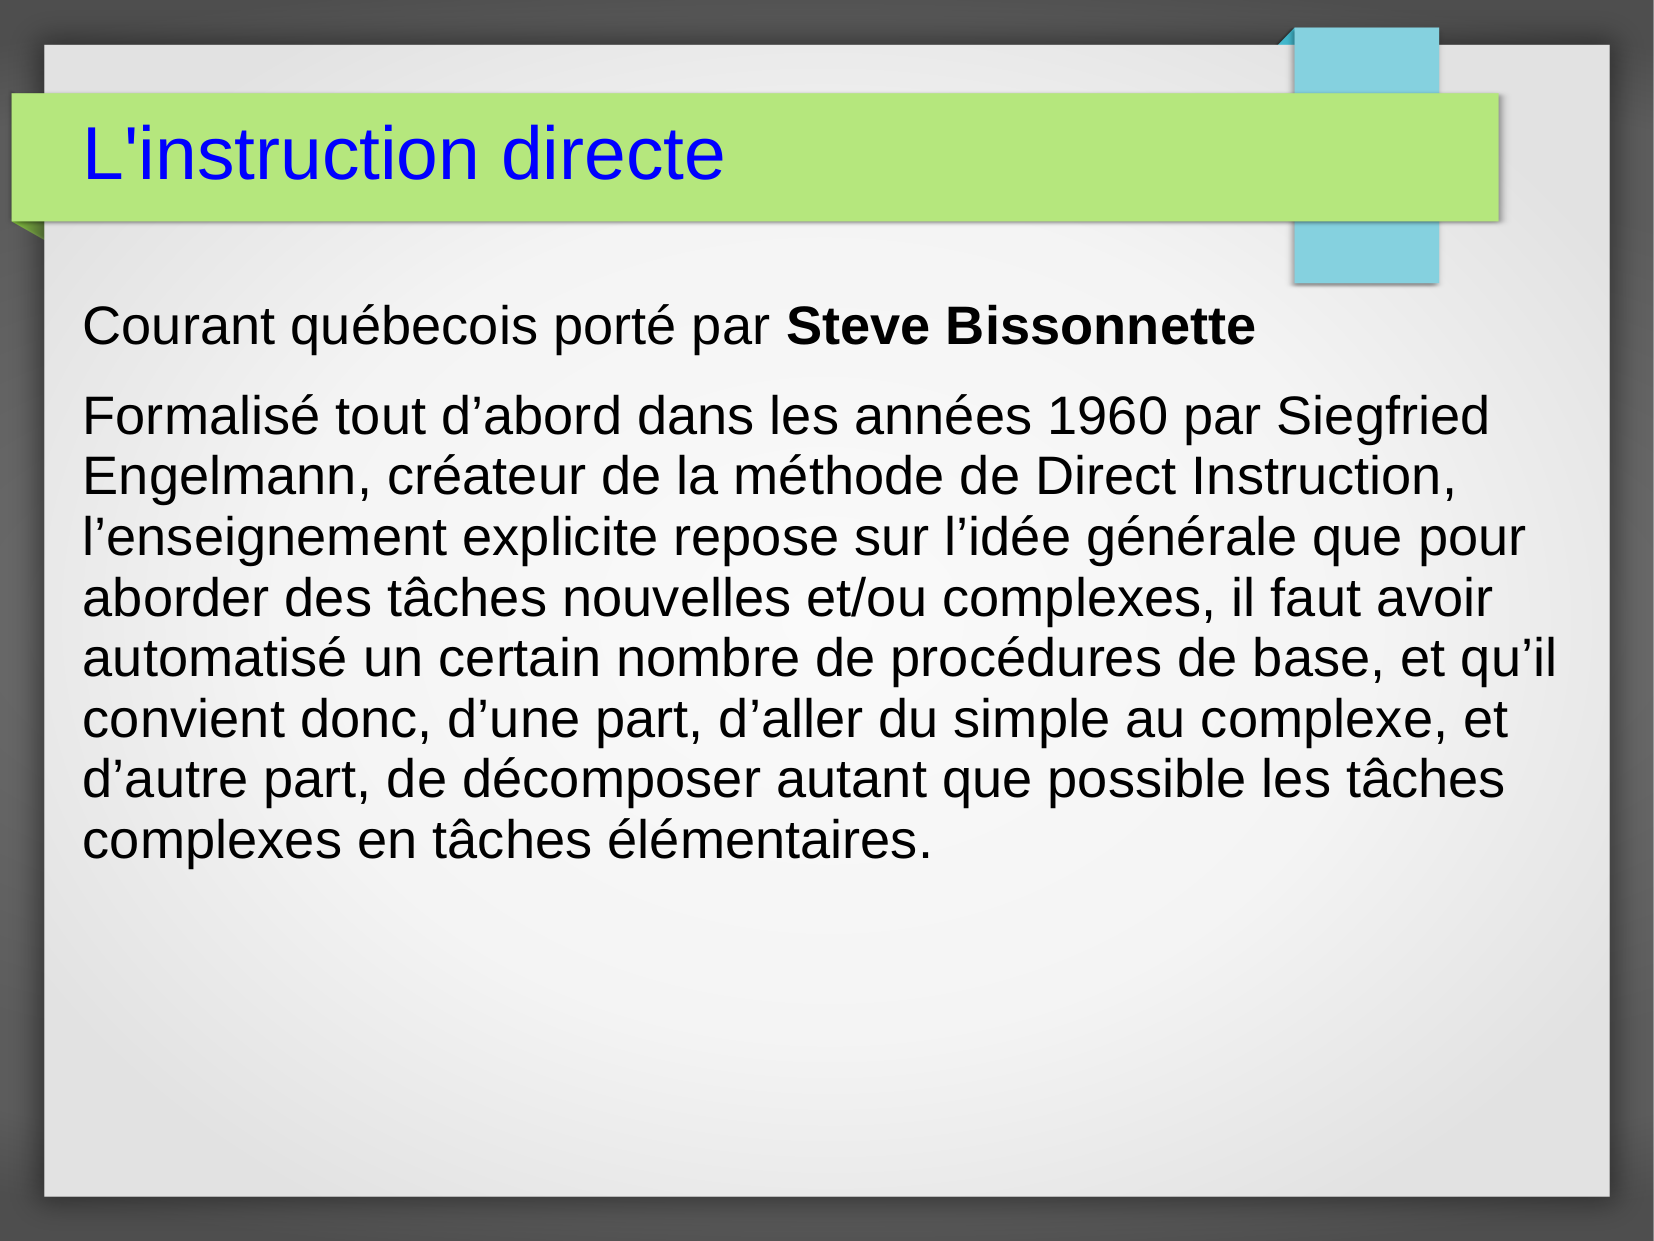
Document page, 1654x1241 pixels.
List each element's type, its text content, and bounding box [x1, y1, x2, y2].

list Courant québecois porté par Steve Bissonnette Formalisé tout d’abord dans les années 1960 par Siegfried Engelmann, créateur de la méthode de Direct Instruction, l’enseignement explicite repose sur l’idée générale que pour aborder des tâches nouvelles et/ou complexes, il faut avoir automatisé un certain nombre de procédures de base, et qu’il convient donc, d’une part, d’aller du simple au complexe, et d’autre part, de décomposer autant que possible les tâches complexes en tâches élémentaires. [82, 295, 1571, 1015]
picture [0, 0, 1654, 1241]
title L'instruction directe [82, 94, 1264, 213]
